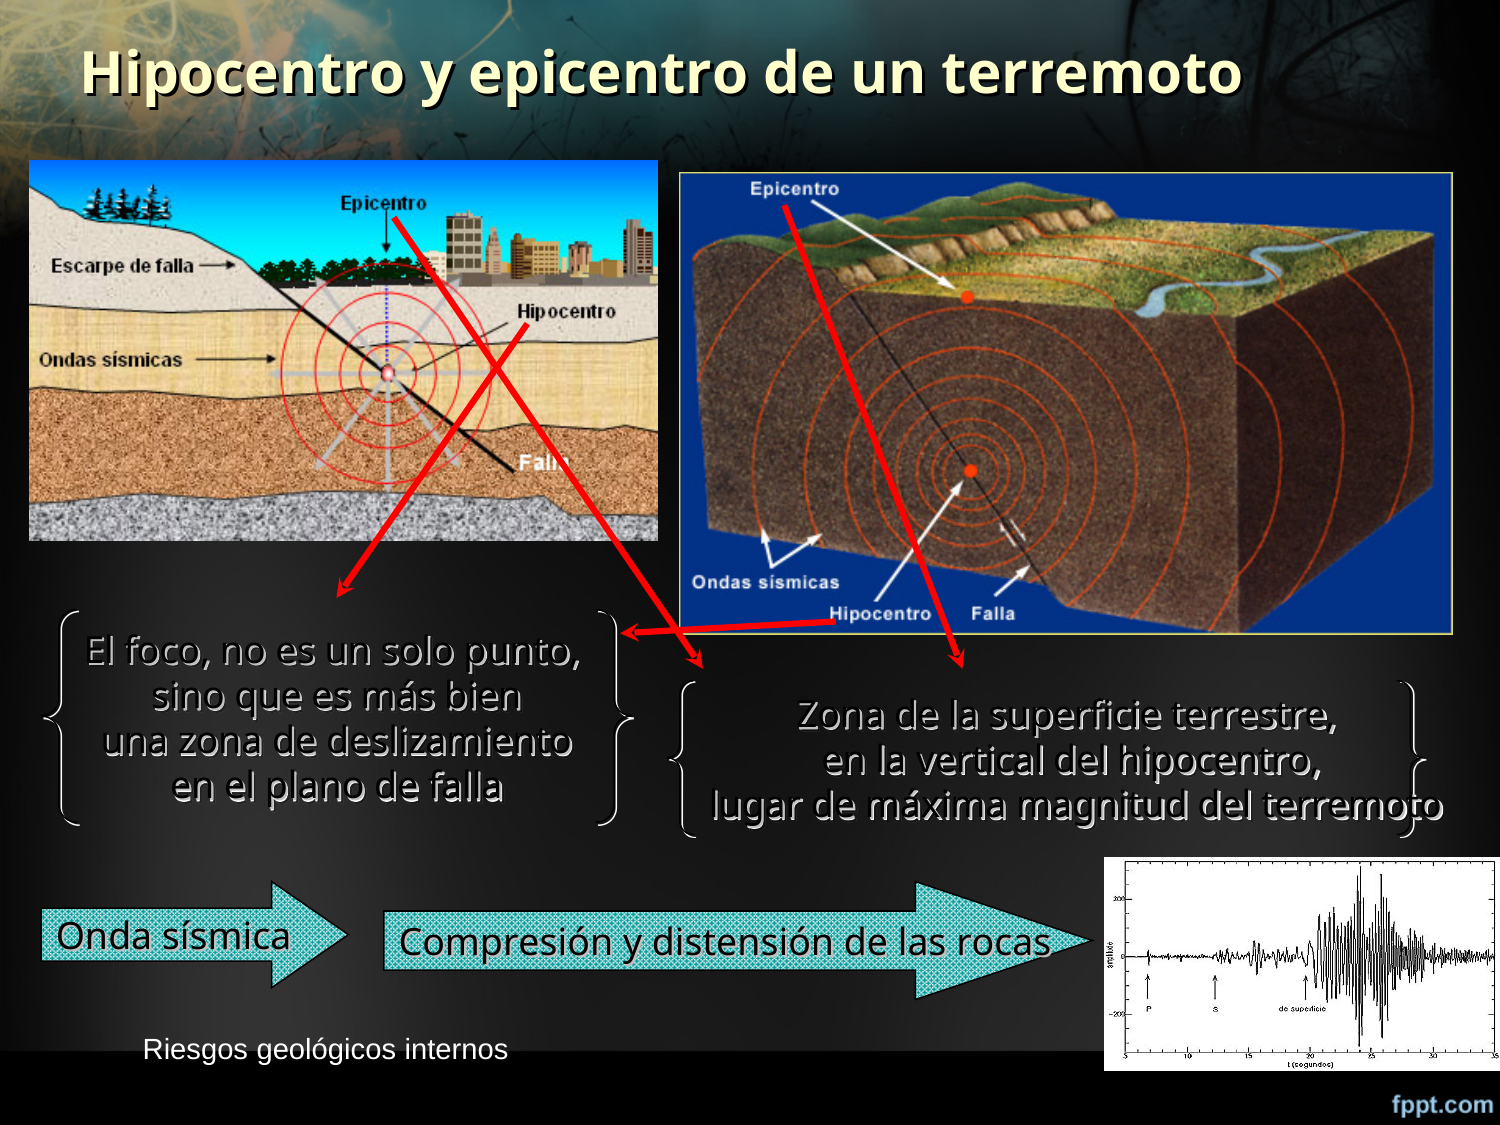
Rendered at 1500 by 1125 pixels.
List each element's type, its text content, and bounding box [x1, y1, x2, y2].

title Hipocentro y epicentro de un terremoto [64, 0, 1260, 140]
picture [0, 0, 1500, 1125]
text_box Zona de la superficie terrestre, en la vertical del hipocentro, lugar de máxima magnitud del terremoto [1397, 680, 1424, 835]
text_box Riesgos geológicos internos [88, 1023, 564, 1102]
text_box Onda sísmica [41, 881, 349, 988]
text_box Compresión y distensión de las rocas [383, 881, 1093, 1000]
text_box El foco, no es un solo punto, sino que es más bien una zona de deslizamiento en el plano de falla [596, 609, 632, 823]
text_box <número> [1080, 1023, 1431, 1102]
text_box El foco, no es un solo punto, sino que es más bien una zona de deslizamiento en el plano de falla [41, 609, 77, 823]
text_box Zona de la superficie terrestre, en la vertical del hipocentro, lugar de máxima magnitud del terremoto [667, 680, 693, 835]
